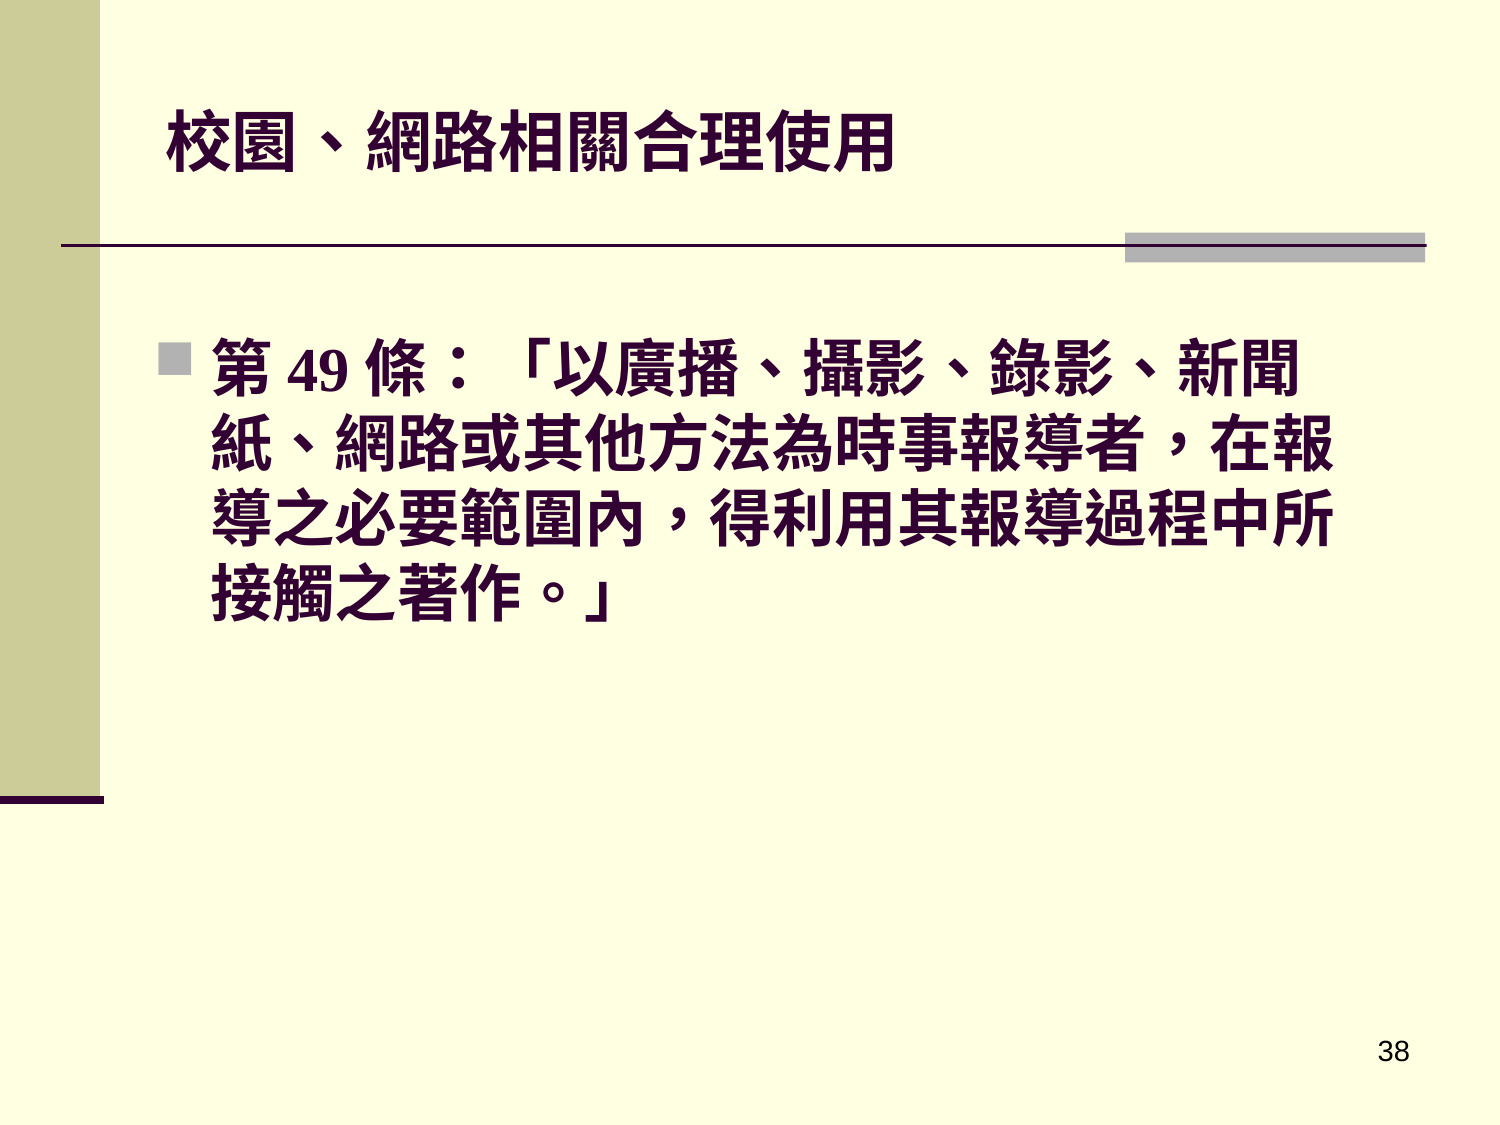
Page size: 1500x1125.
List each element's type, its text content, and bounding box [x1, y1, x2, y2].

text_box <編號> [1074, 1024, 1426, 1103]
title 校園、網路相關合理使用 [150, 45, 1426, 234]
list 第49條：「以廣播、攝影、錄影、新聞紙、網路或其他方法為時事報導者，在報導之必要範圍內，得利用其報導過程中所接觸之著作。」 [138, 321, 1353, 1066]
